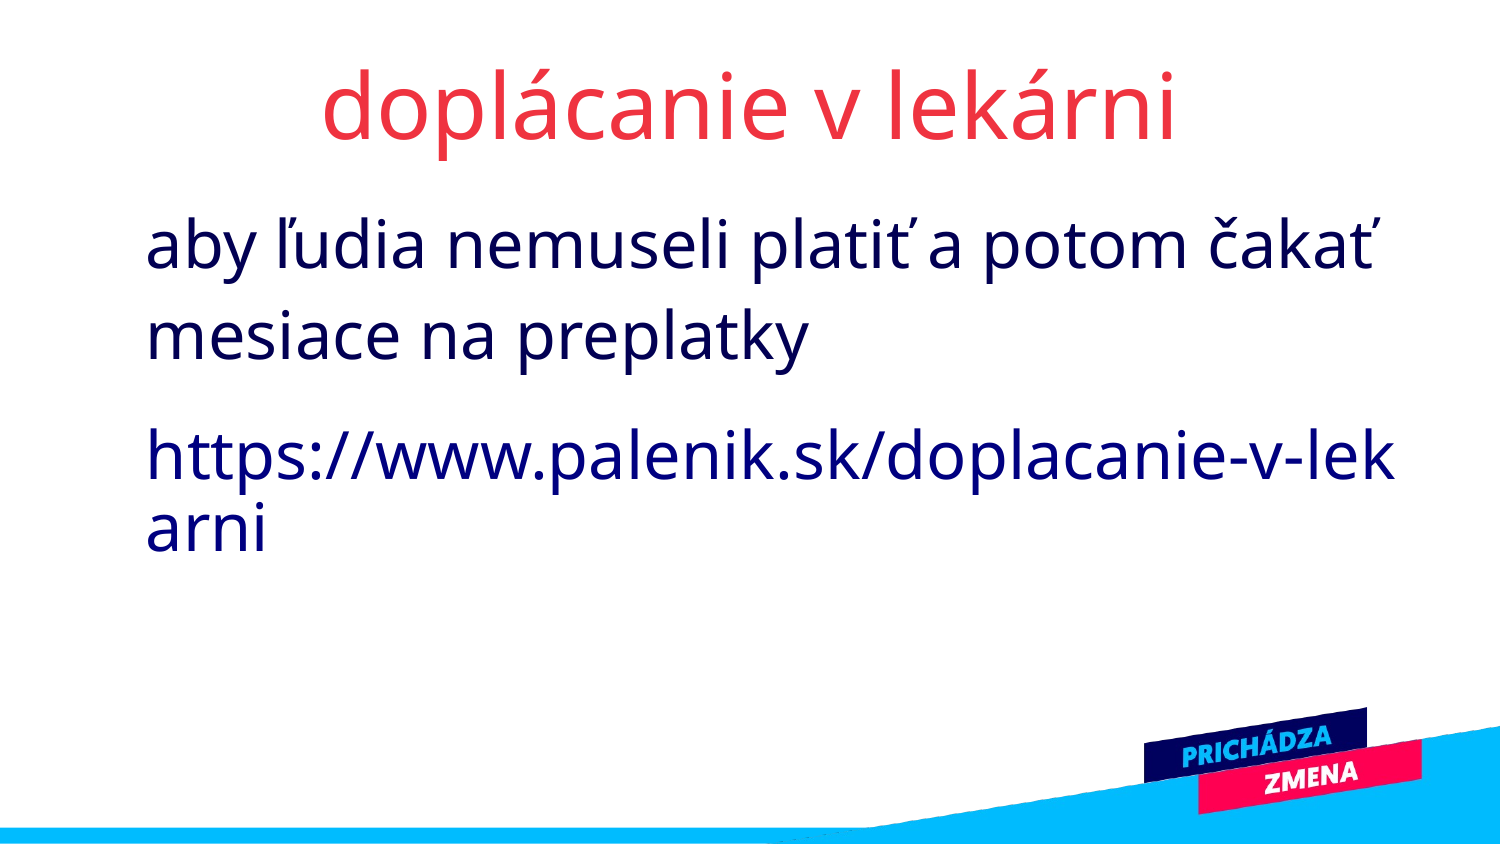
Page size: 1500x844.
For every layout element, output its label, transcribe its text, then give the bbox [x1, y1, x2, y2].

title doplácanie v lekárni [75, 33, 1425, 175]
list aby ľudia nemuseli platiť a potom čakať mesiace na preplatky https://www.palenik.sk/doplacanie-v-lekarni [75, 197, 1425, 687]
picture [765, 707, 1500, 828]
